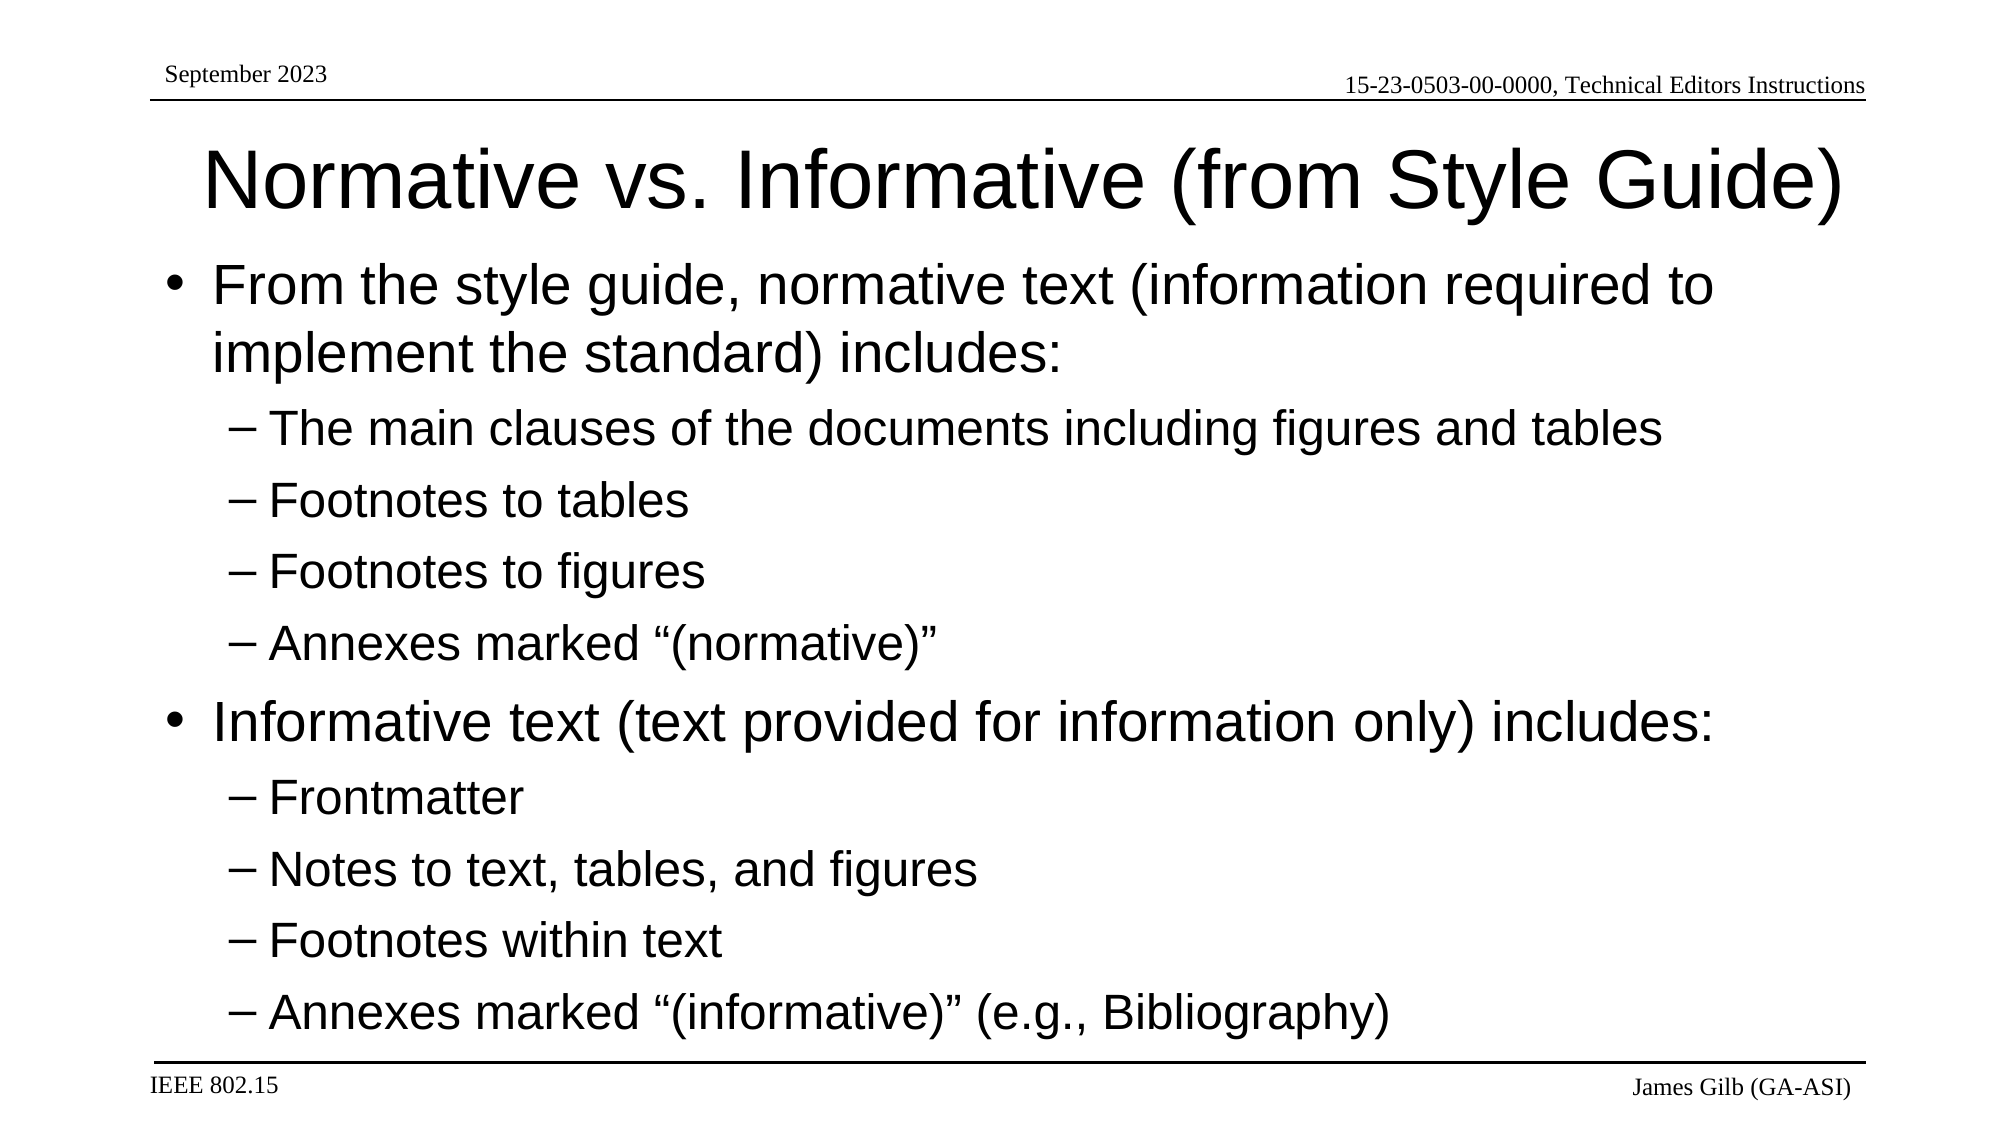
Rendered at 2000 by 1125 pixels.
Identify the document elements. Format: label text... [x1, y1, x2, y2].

title Normative vs. Informative (from Style Guide) [149, 112, 1900, 238]
list From the style guide, normative text (information required to implement the standard) includes: The main clauses of the documents including figures and tables Footnotes to tables Footnotes to figures Annexes marked “(normative)” Informative text (text provided for information only) includes: Frontmatter Notes to text, tables, and figures Footnotes within text Annexes marked “(informative)” (e.g., Bibliography) [149, 239, 1900, 1051]
